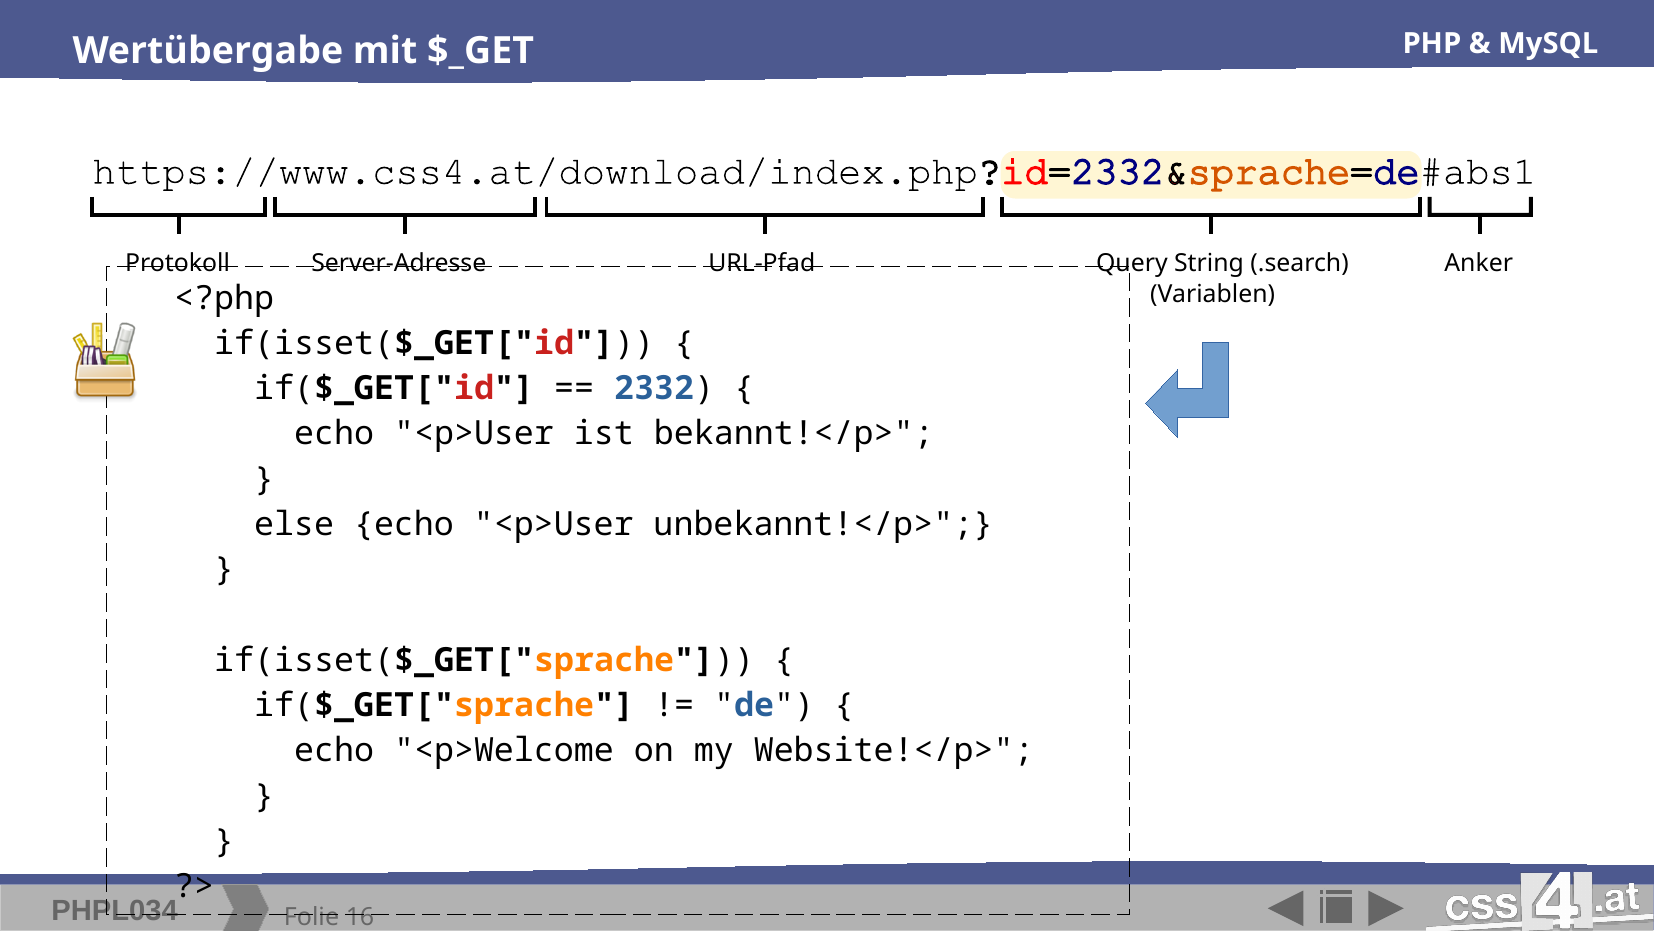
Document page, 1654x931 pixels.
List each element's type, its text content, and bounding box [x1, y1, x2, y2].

text_box [107, 874, 188, 886]
text_box [187, 861, 1654, 931]
picture [81, 141, 1548, 308]
picture [64, 319, 147, 403]
picture [260, 293, 269, 307]
text_box Folie <Foliennummer> [269, 891, 542, 931]
text_box <?php if(isset($_GET["id"])) { if($_GET["id"] == 2332) { echo "<p>User ist bekannt!</p>"; } else {echo "<p>User unbekannt!</p>";} } if(isset($_GET["sprache"])) { if($_GET["sprache"] != "de") { echo "<p>Welcome on my Website!</p>"; } } ?> [106, 342, 1130, 839]
text_box [0, 0, 1654, 83]
text_box Wertübergabe mit $_GET [57, 16, 542, 69]
picture [1426, 872, 1654, 931]
picture [220, 293, 229, 307]
text_box PHPL034 [36, 886, 209, 931]
picture [240, 293, 248, 308]
text_box [0, 874, 106, 931]
text_box [1145, 342, 1229, 438]
text_box PHP & MySQL [1387, 15, 1619, 60]
